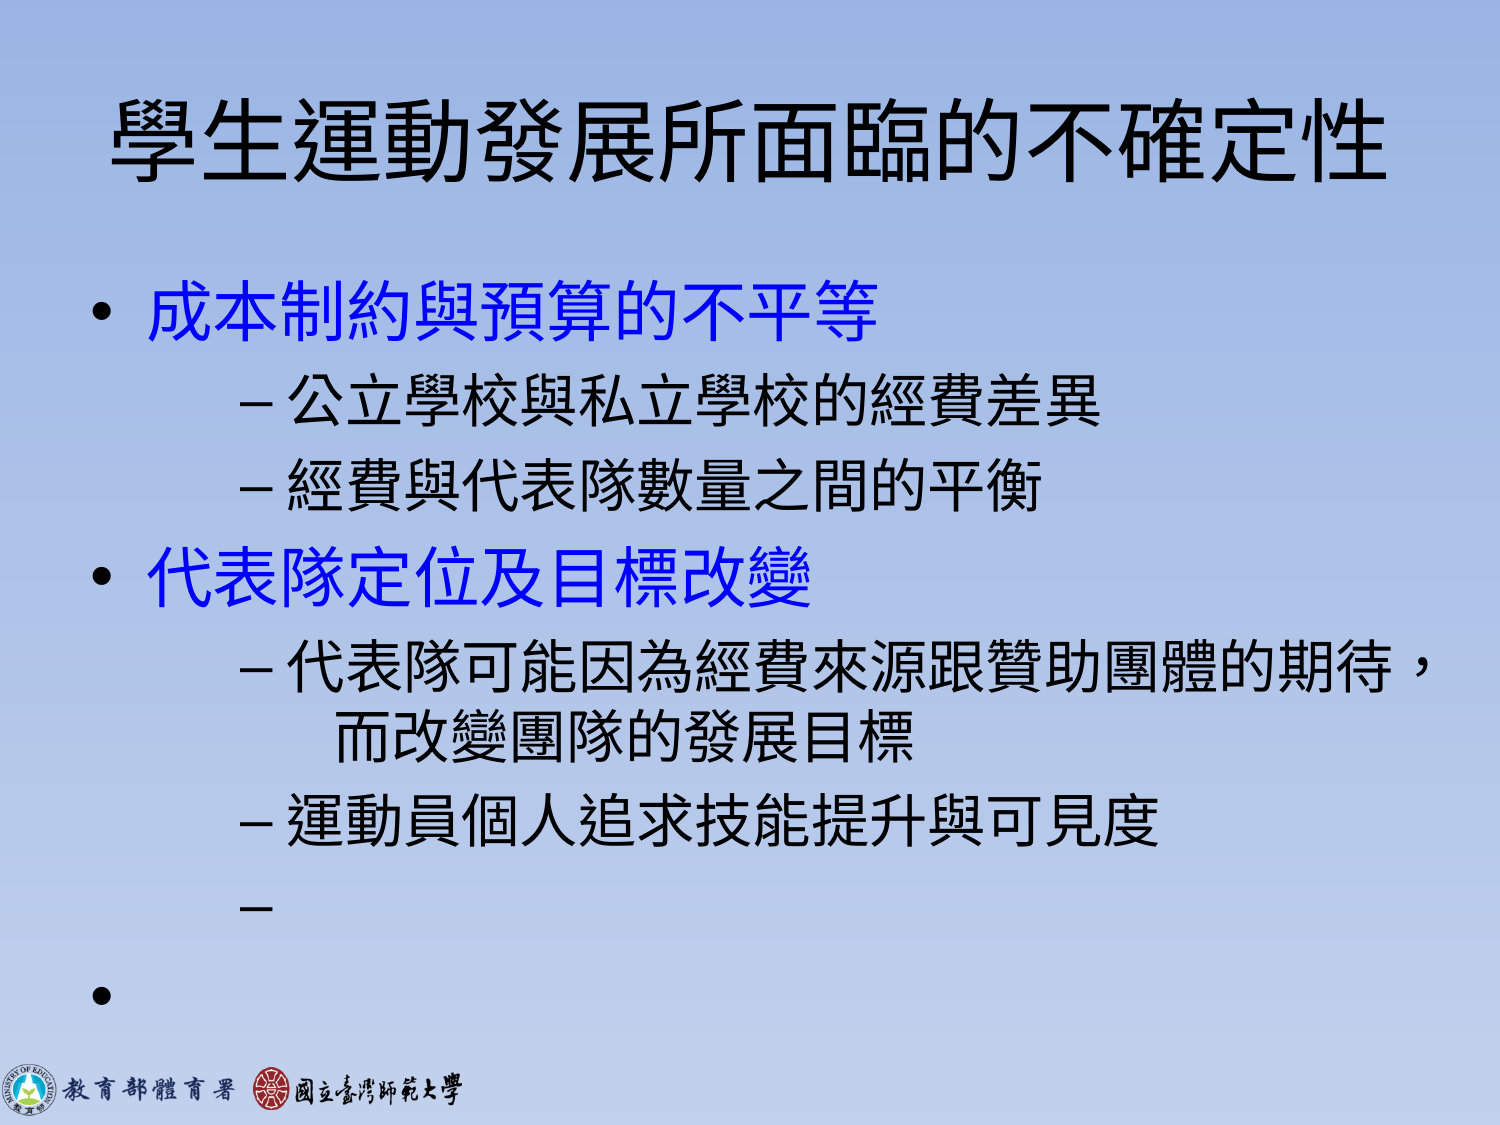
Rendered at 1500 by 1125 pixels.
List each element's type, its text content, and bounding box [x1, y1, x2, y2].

title 學生運動發展所面臨的不確定性 [75, 45, 1426, 233]
list 成本制約與預算的不平等 公立學校與私立學校的經費差異 經費與代表隊數量之間的平衡 代表隊定位及目標改變 代表隊可能因為經費來源跟贊助團體的期待，而改變團隊的發展目標 運動員個人追求技能提升與可見度 [75, 262, 1426, 1005]
